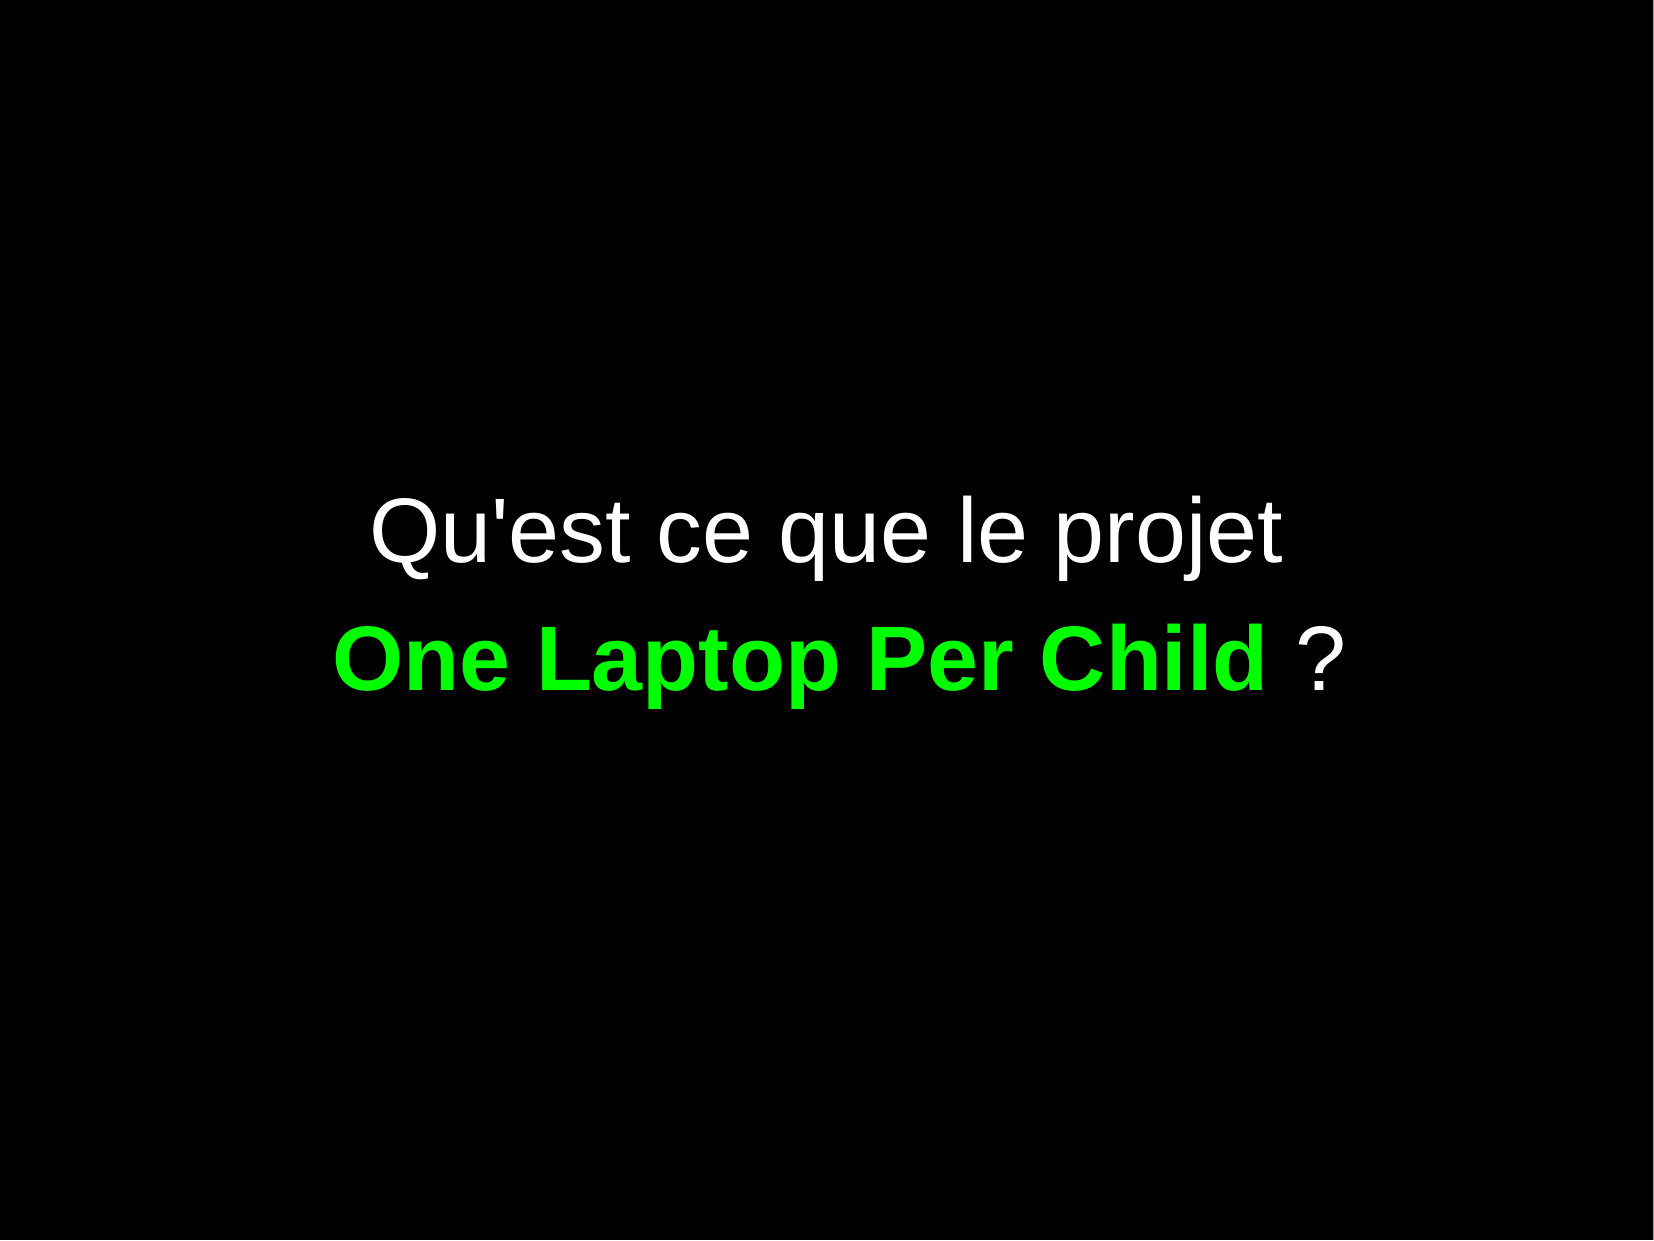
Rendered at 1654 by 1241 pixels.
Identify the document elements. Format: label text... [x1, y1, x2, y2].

text_box Qu'est ce que le projet One Laptop Per Child ? [118, 472, 1536, 768]
